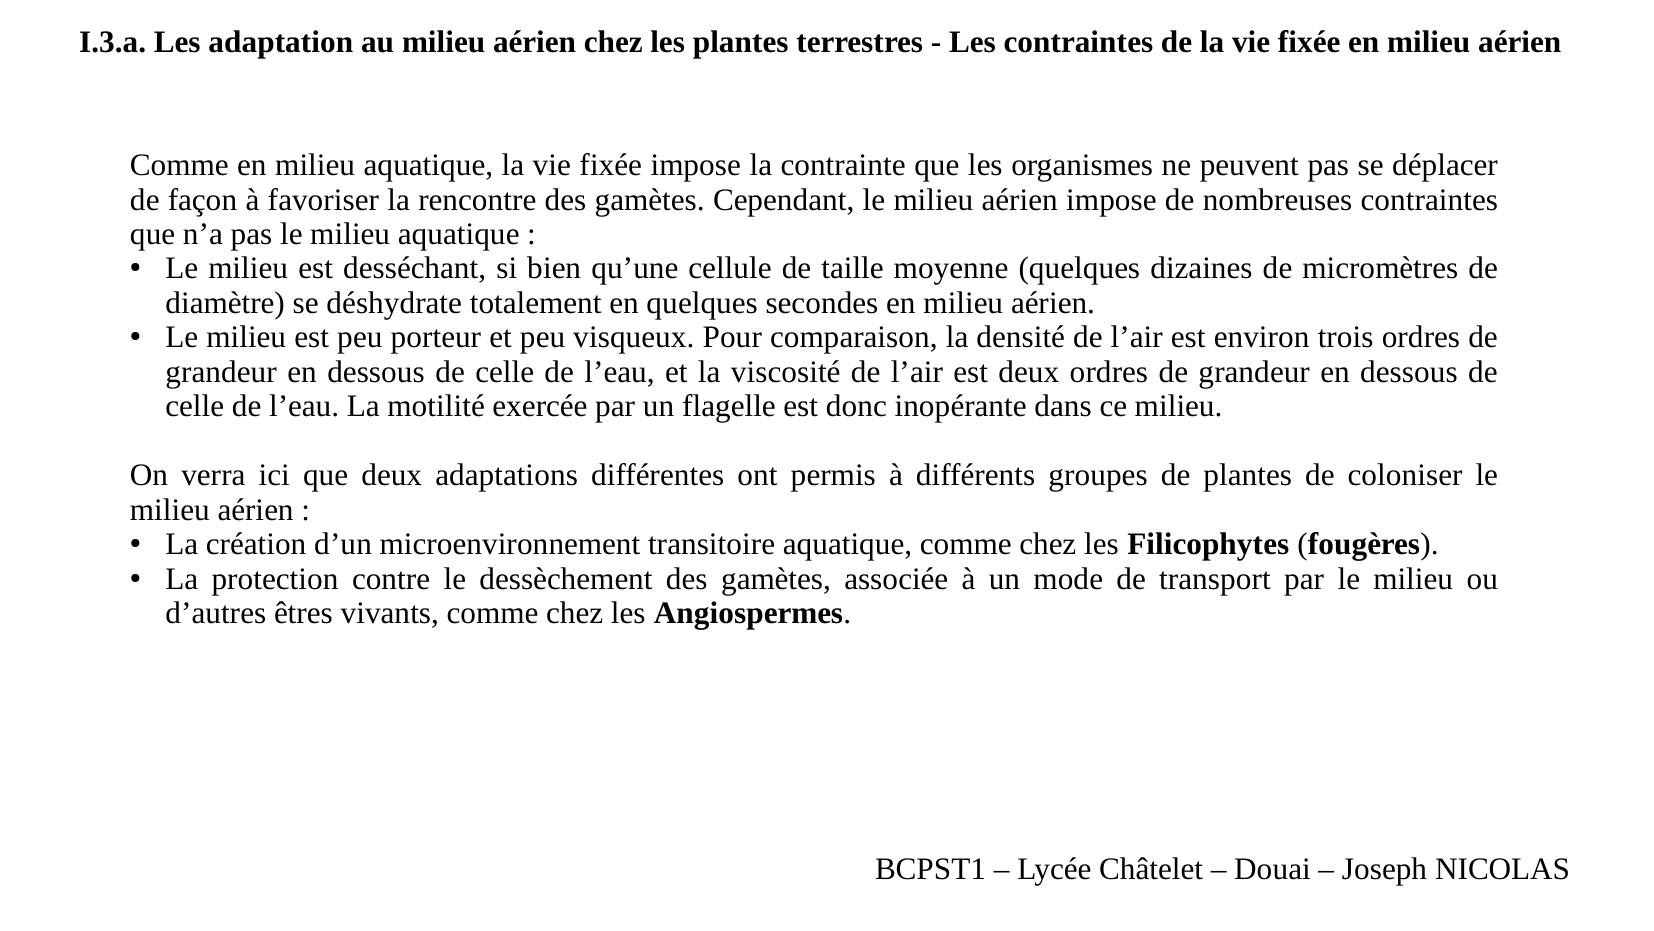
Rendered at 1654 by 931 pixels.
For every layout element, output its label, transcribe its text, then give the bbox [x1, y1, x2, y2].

text_box Comme en milieu aquatique, la vie fixée impose la contrainte que les organismes ne peuvent pas se déplacer de façon à favoriser la rencontre des gamètes. Cependant, le milieu aérien impose de nombreuses contraintes que n’a pas le milieu aquatique : Le milieu est desséchant, si bien qu’une cellule de taille moyenne (quelques dizaines de micromètres de diamètre) se déshydrate totalement en quelques secondes en milieu aérien. Le milieu est peu porteur et peu visqueux. Pour comparaison, la densité de l’air est environ trois ordres de grandeur en dessous de celle de l’eau, et la viscosité de l’air est deux ordres de grandeur en dessous de celle de l’eau. La motilité exercée par un flagelle est donc inopérante dans ce milieu. On verra ici que deux adaptations différentes ont permis à différents groupes de plantes de coloniser le milieu aérien : La création d’un microenvironnement transitoire aquatique, comme chez les Filicophytes (fougères). La protection contre le dessèchement des gamètes, associée à un mode de transport par le milieu ou d’autres êtres vivants, comme chez les Angiospermes. [129, 147, 1501, 931]
text_box I.3.a. Les adaptation au milieu aérien chez les plantes terrestres - Les contraintes de la vie fixée en milieu aérien [59, 5, 1572, 78]
text_box BCPST1 – Lycée Châtelet – Douai – Joseph NICOLAS [1501, 832, 1571, 905]
